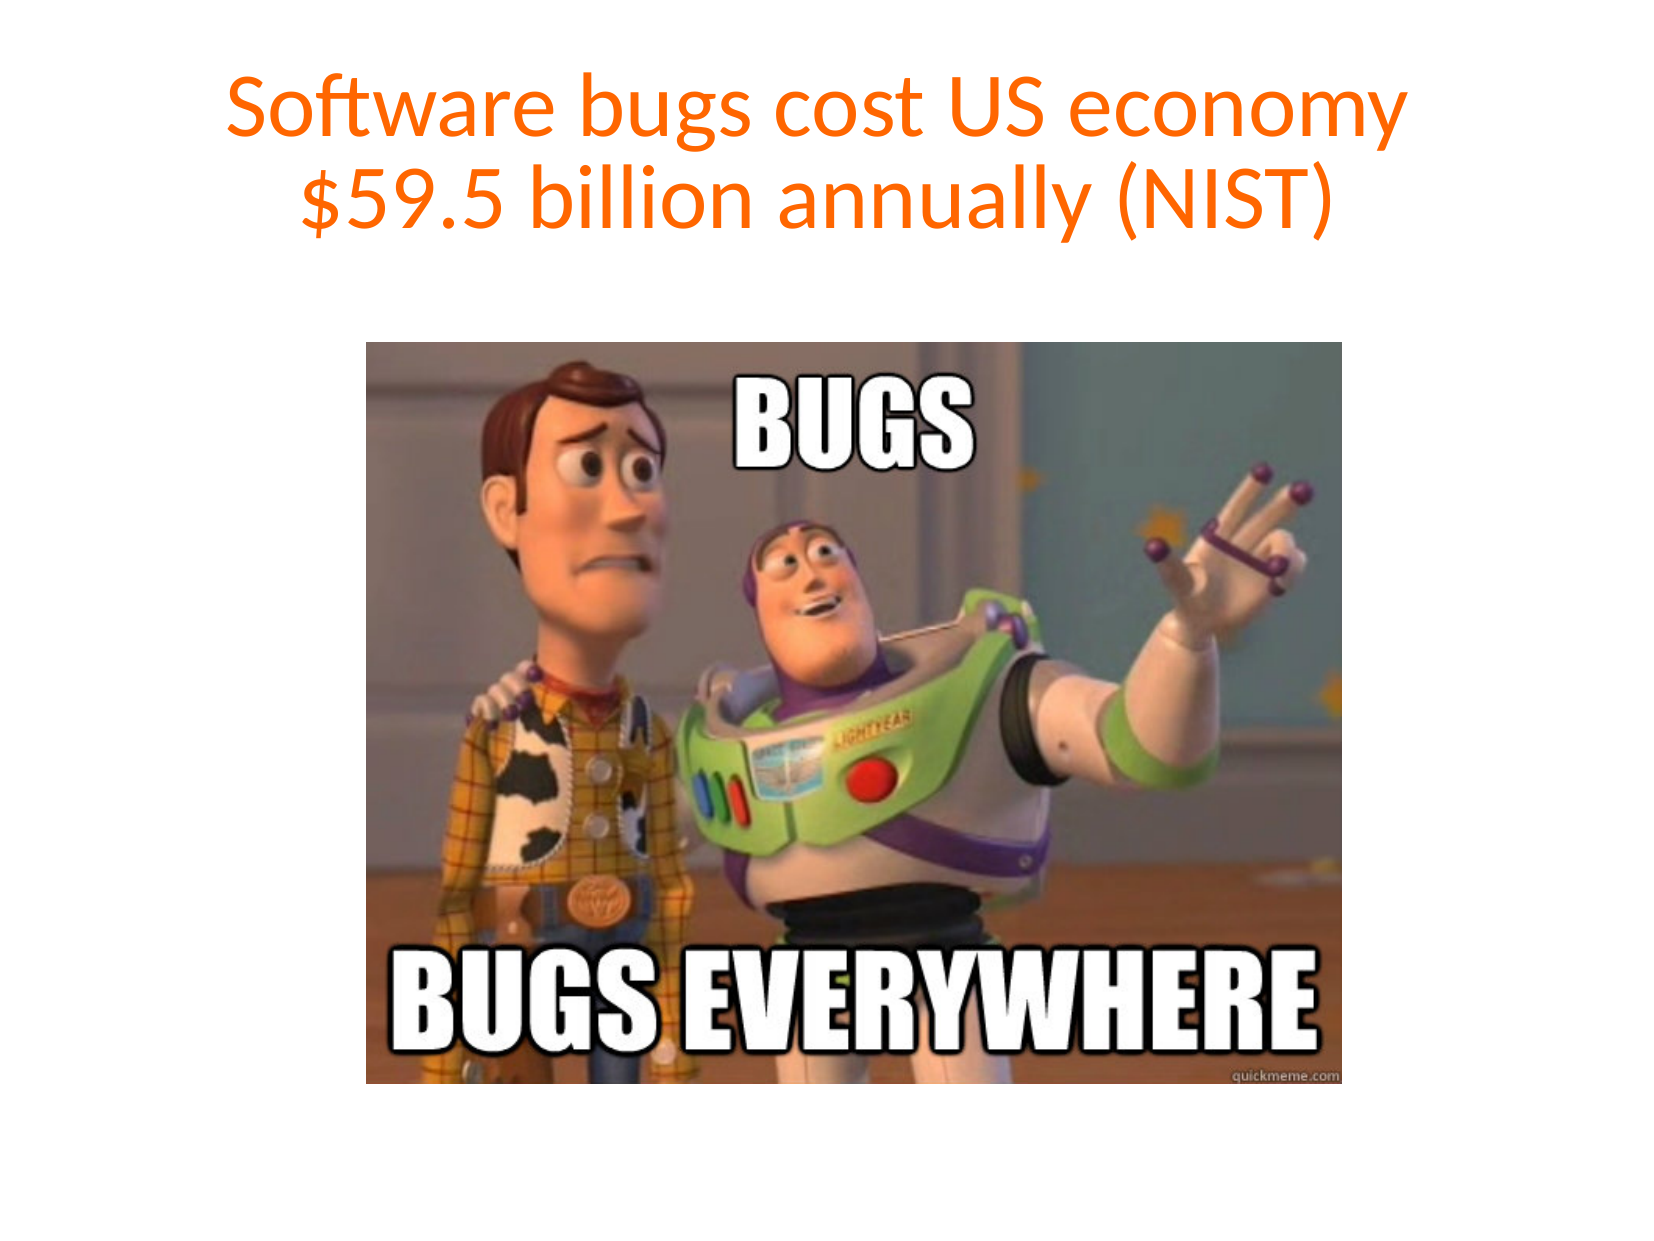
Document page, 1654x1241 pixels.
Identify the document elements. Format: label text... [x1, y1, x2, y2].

title Software bugs cost US economy $59.5 billion annually (NIST) [74, 47, 1563, 272]
picture [366, 342, 1342, 1084]
